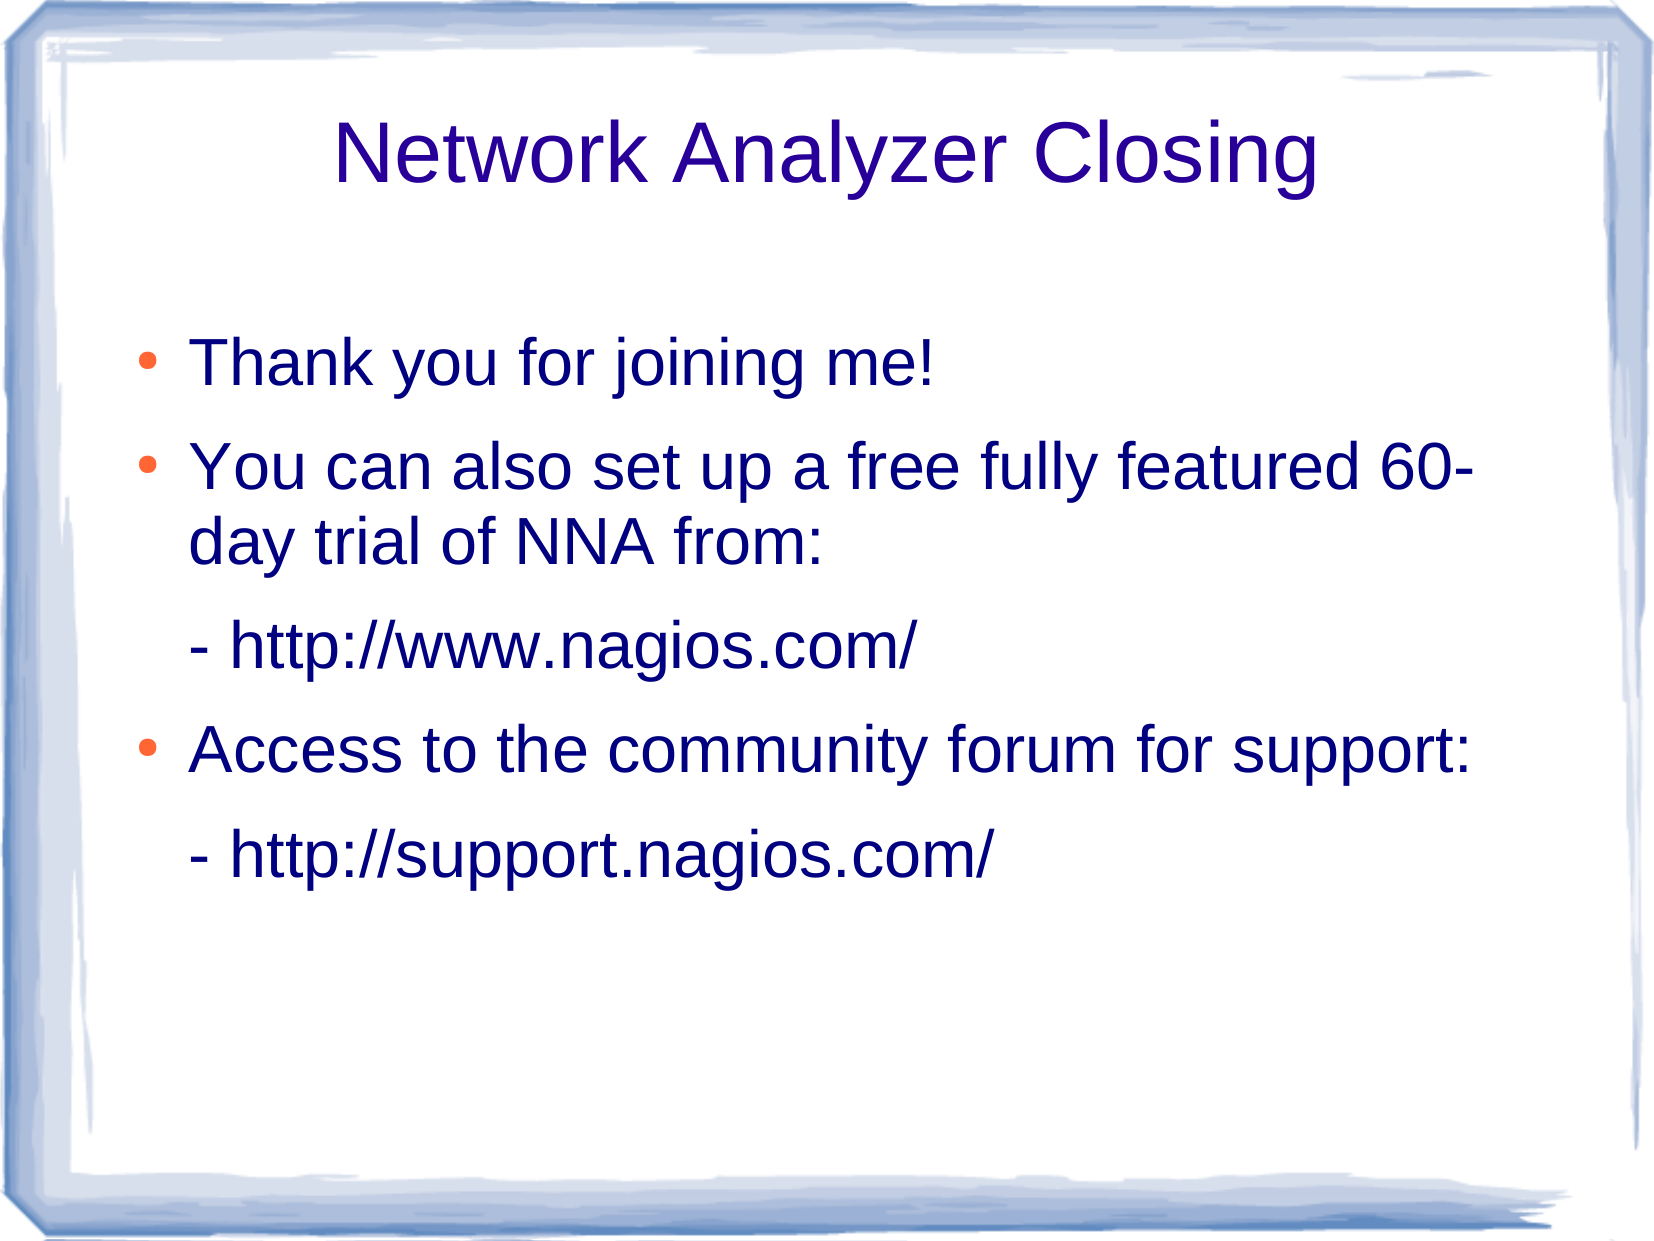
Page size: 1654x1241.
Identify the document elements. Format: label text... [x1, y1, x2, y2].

picture [0, 0, 1654, 1241]
list Thank you for joining me! You can also set up a free fully featured 60-day trial of NNA from: - http://www.nagios.com/ Access to the community forum for support: - http://support.nagios.com/ [118, 324, 1571, 1004]
title Network Analyzer Closing [82, 49, 1571, 257]
